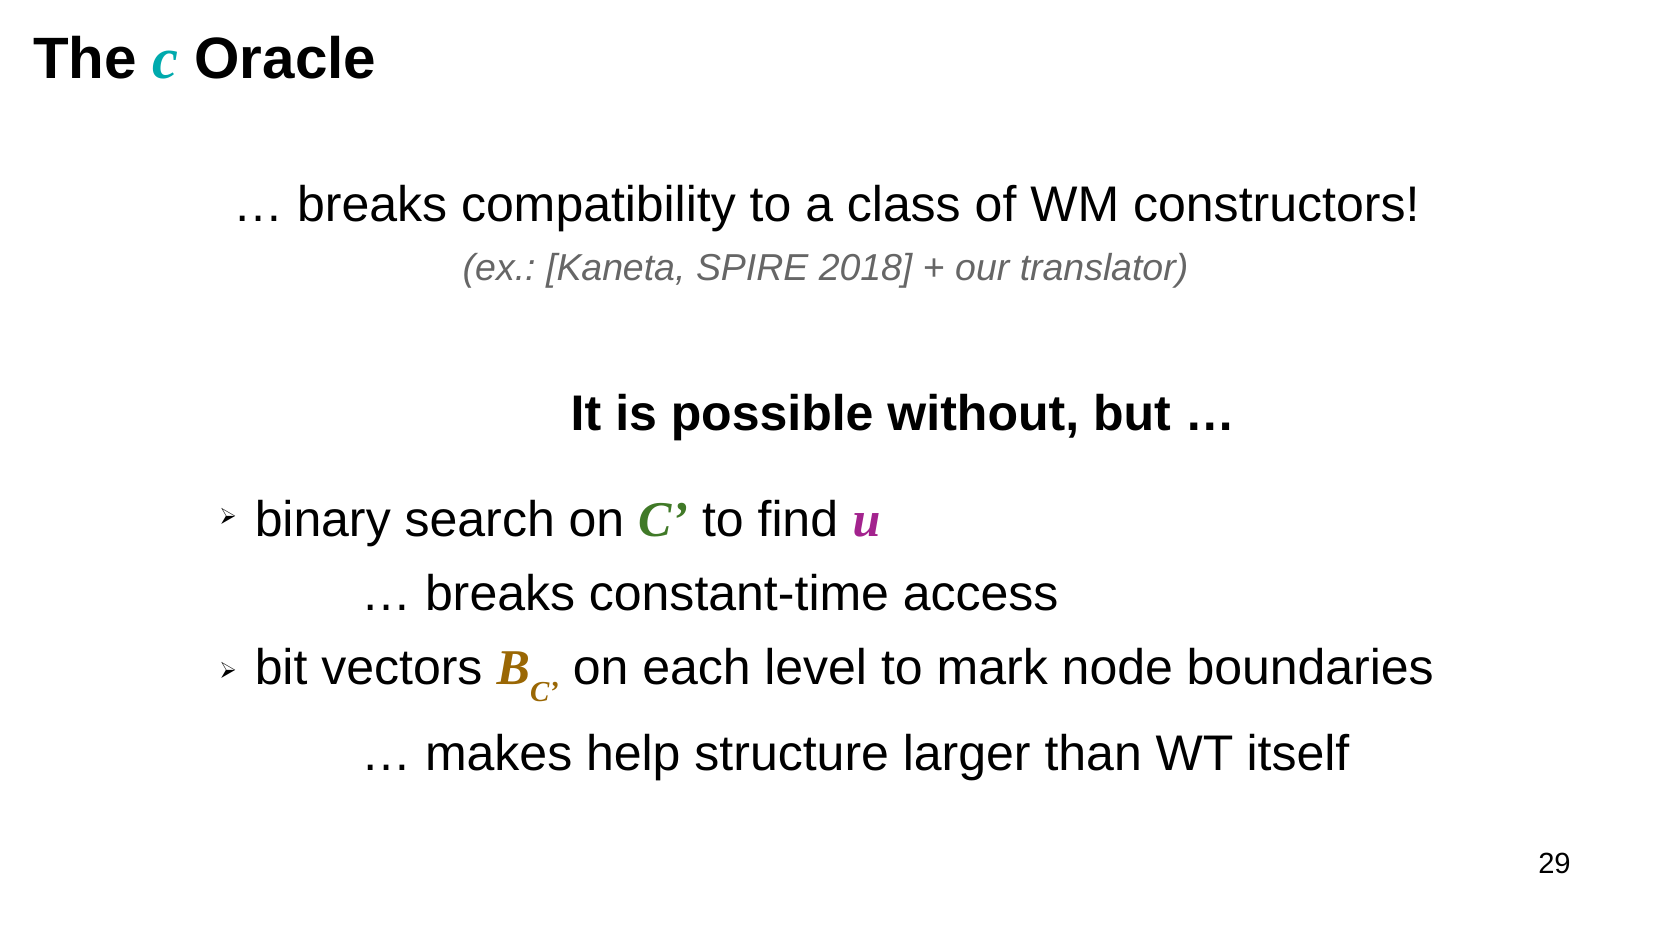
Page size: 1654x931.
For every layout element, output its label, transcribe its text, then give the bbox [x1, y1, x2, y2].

text_box (ex.: [Kaneta, SPIRE 2018] + our translator) [447, 238, 1206, 296]
text_box … breaks compatibility to a class of WM constructors! [218, 168, 1436, 240]
text_box binary search on C’ to find u … breaks constant-time access bit vectors BC’ on each level to mark node boundaries … makes help structure larger than WT itself [204, 484, 1450, 789]
text_box It is possible without, but … [555, 378, 1251, 449]
text_box The c Oracle [18, 18, 614, 163]
